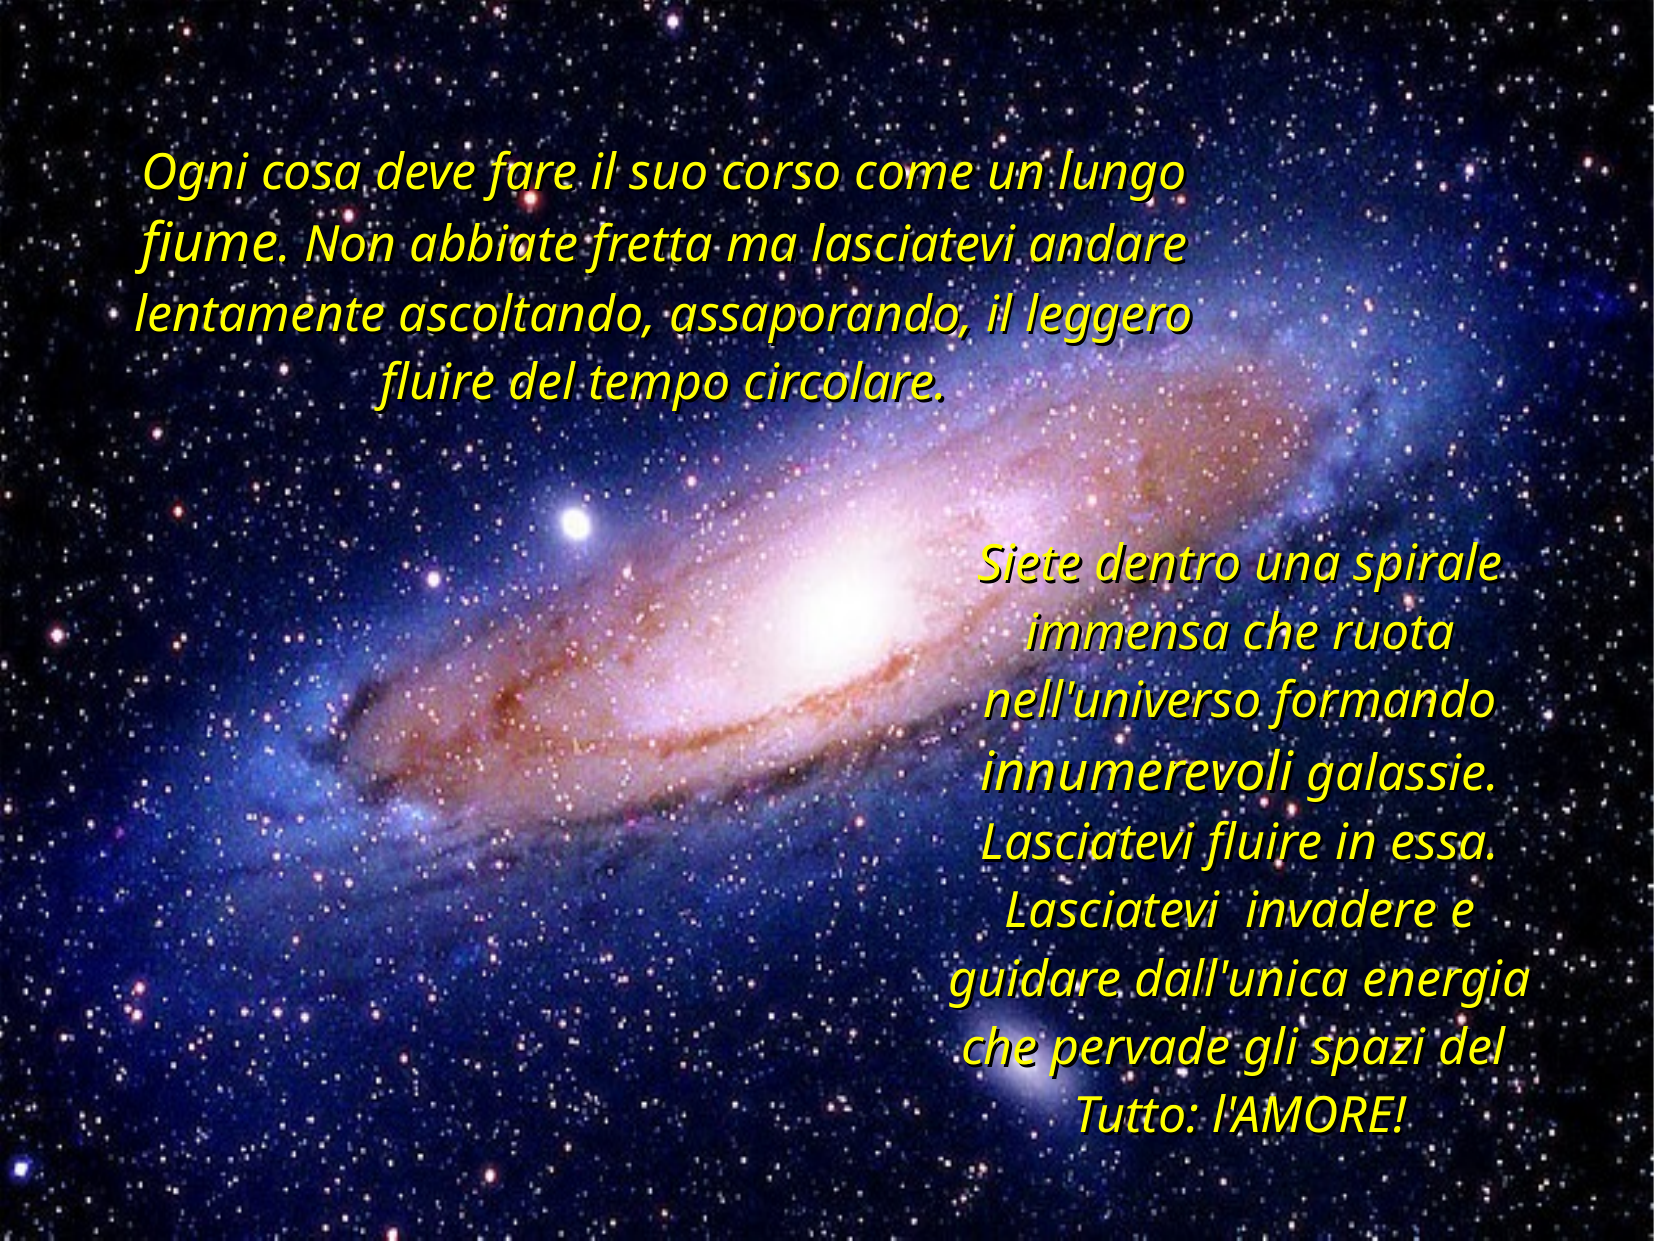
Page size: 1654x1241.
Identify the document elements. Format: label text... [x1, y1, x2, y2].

picture [0, 0, 1654, 1241]
subtitle Siete dentro una spirale immensa che ruota nell'universo formando innumerevoli galassie. Lasciatevi fluire in essa. Lasciatevi invadere e guidare dall'unica energia che pervade gli spazi del Tutto: l'AMORE! [915, 520, 1565, 1155]
title Ogni cosa deve fare il suo corso come un lungo fiume. Non abbiate fretta ma lasciatevi andare lentamente ascoltando, assaporando, il leggero fluire del tempo circolare. [118, 107, 1211, 443]
